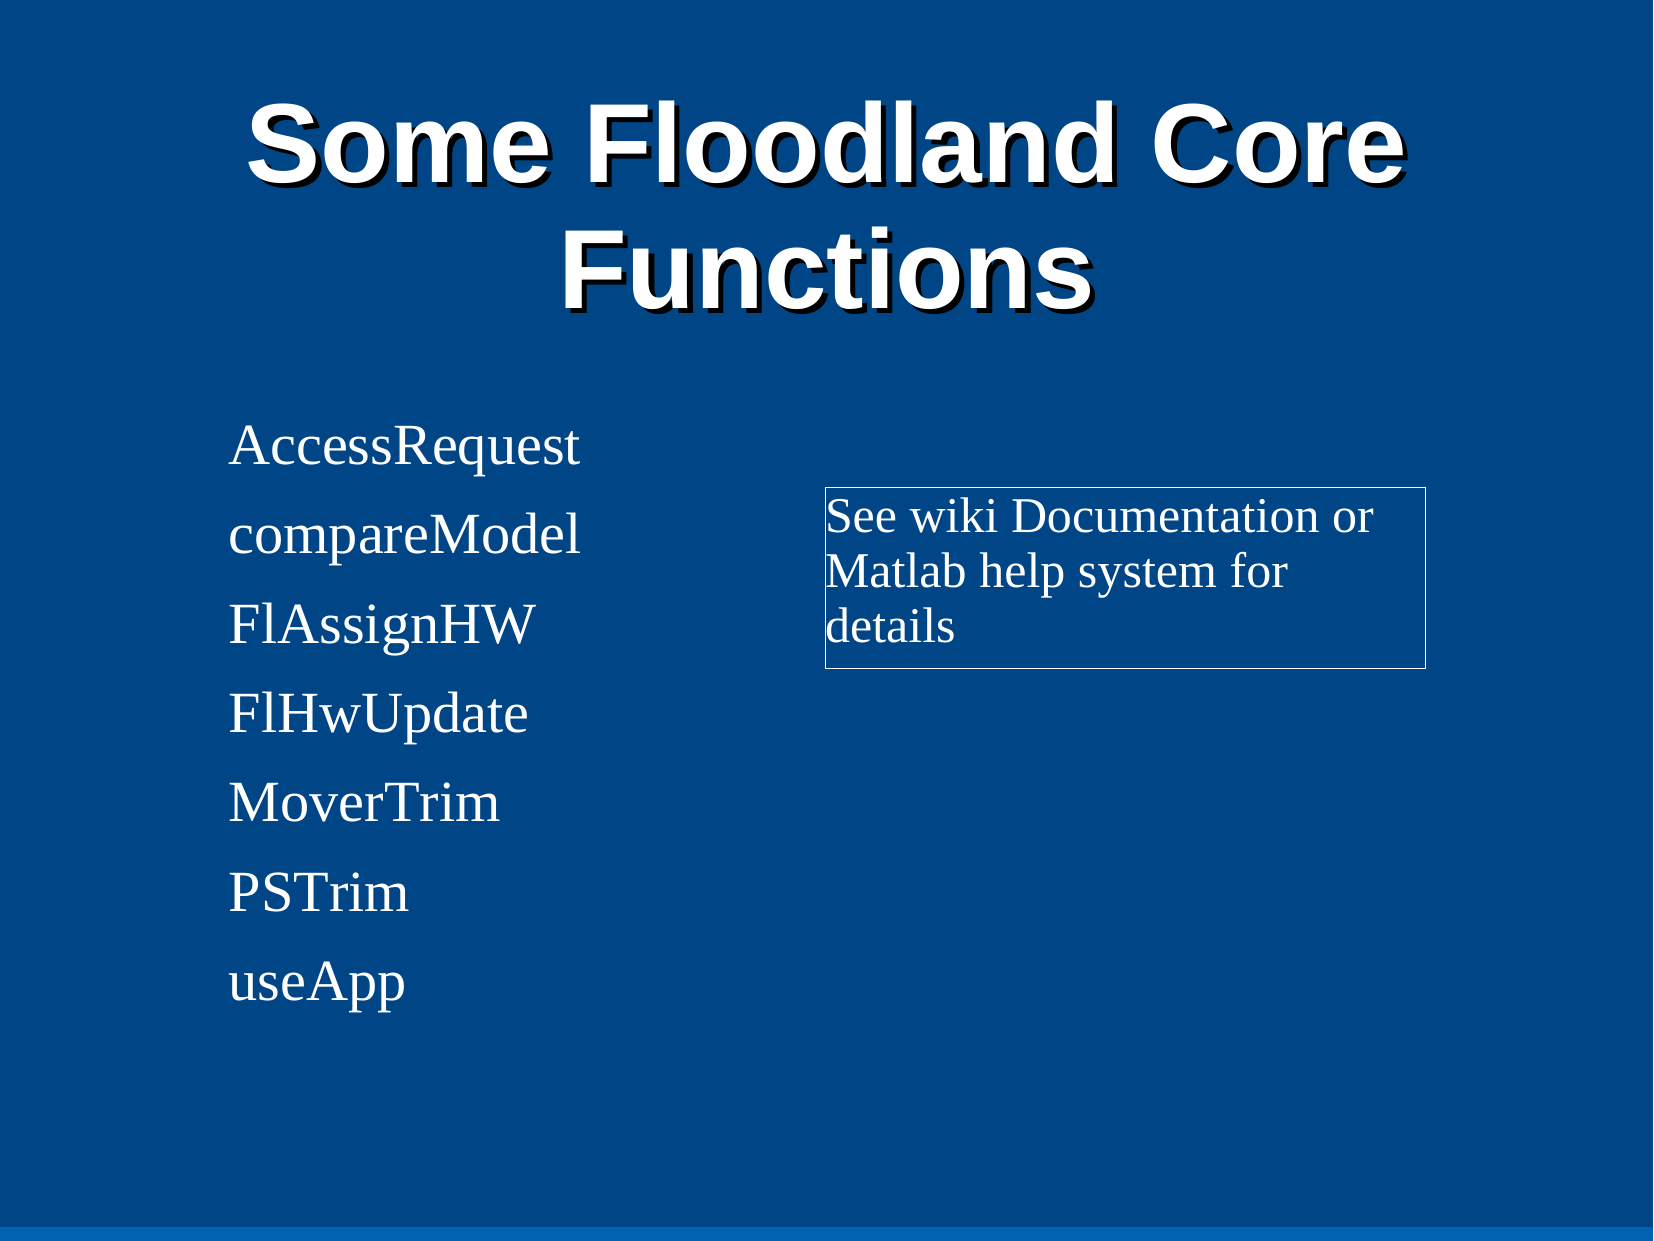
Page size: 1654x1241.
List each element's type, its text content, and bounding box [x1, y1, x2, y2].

title Some Floodland Core Functions [121, 61, 1533, 352]
text_box AccessRequest compareModel FlAssignHW FlHwUpdate MoverTrim PSTrim useApp [214, 412, 638, 1146]
text_box See wiki Documentation or Matlab help system for details [825, 487, 1426, 669]
